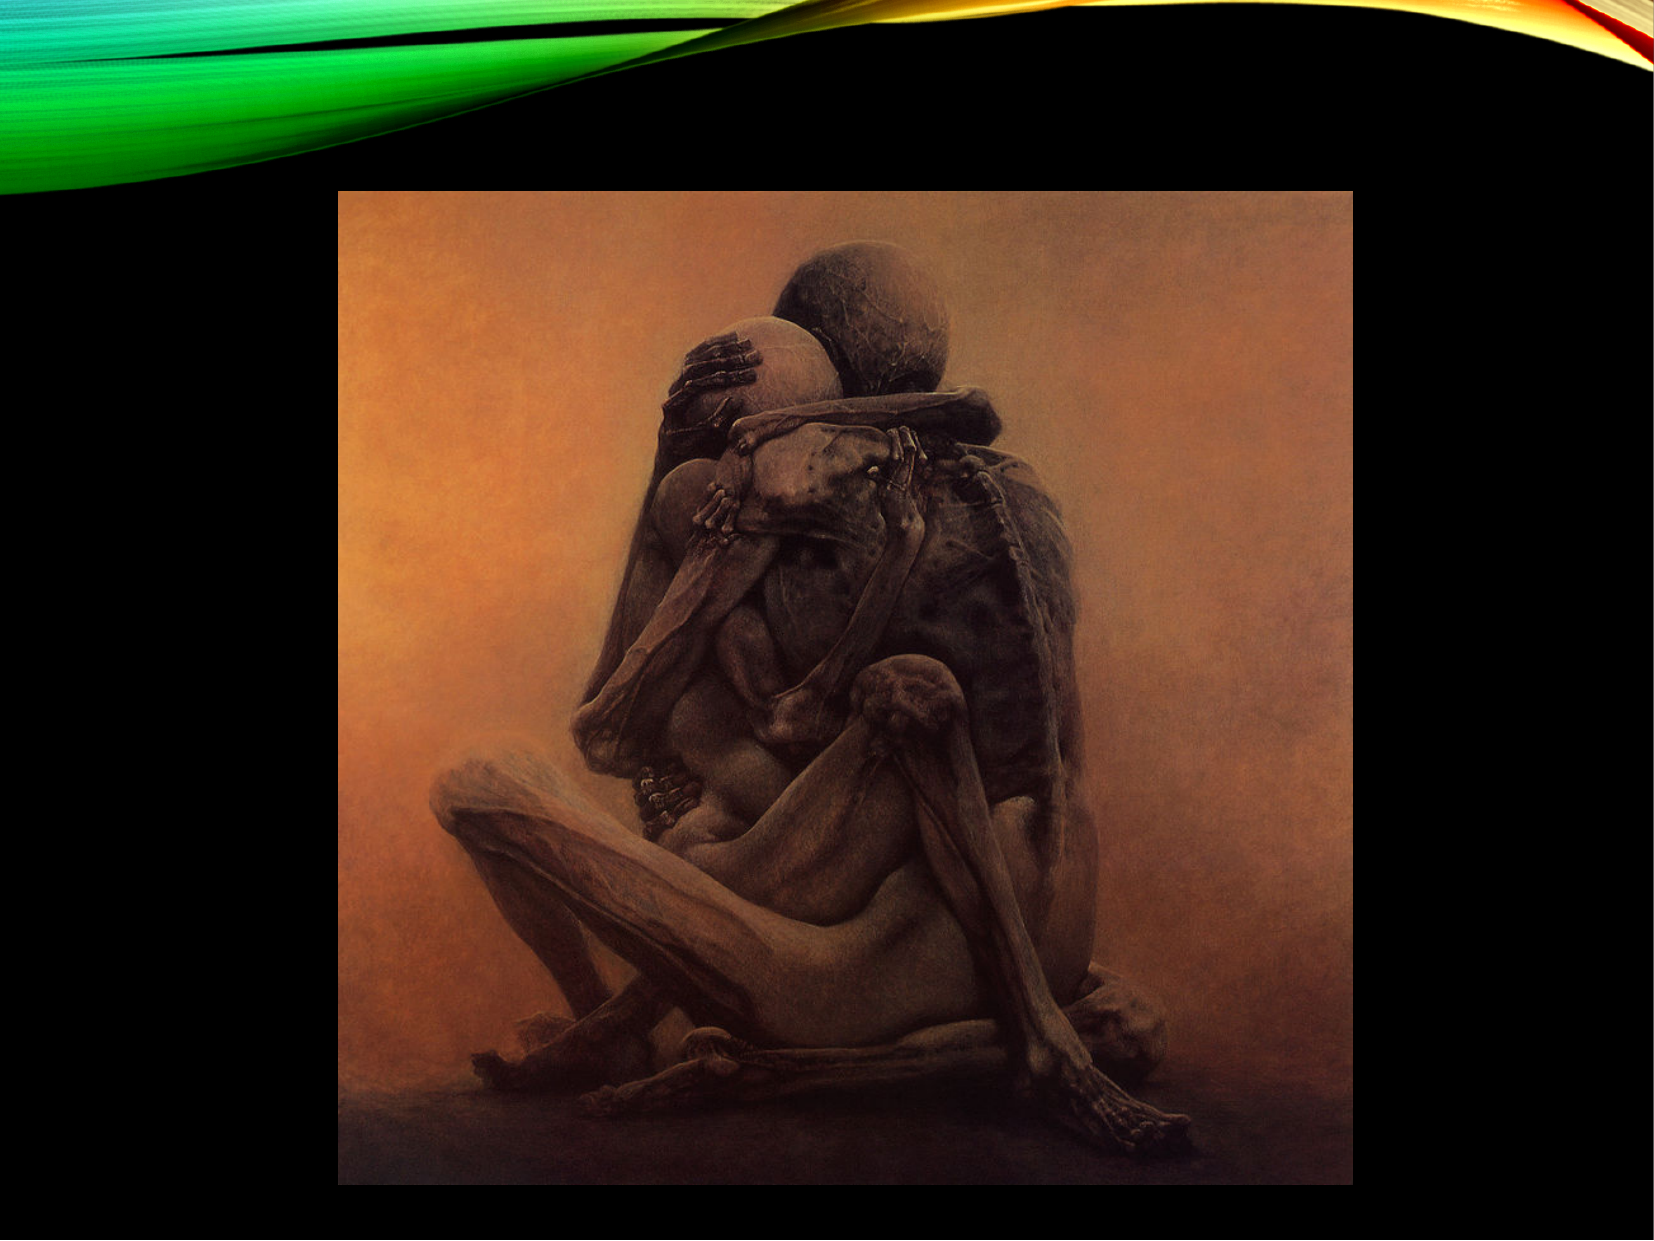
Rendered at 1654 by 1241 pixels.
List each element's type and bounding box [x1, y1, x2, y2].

picture [338, 191, 1353, 1185]
